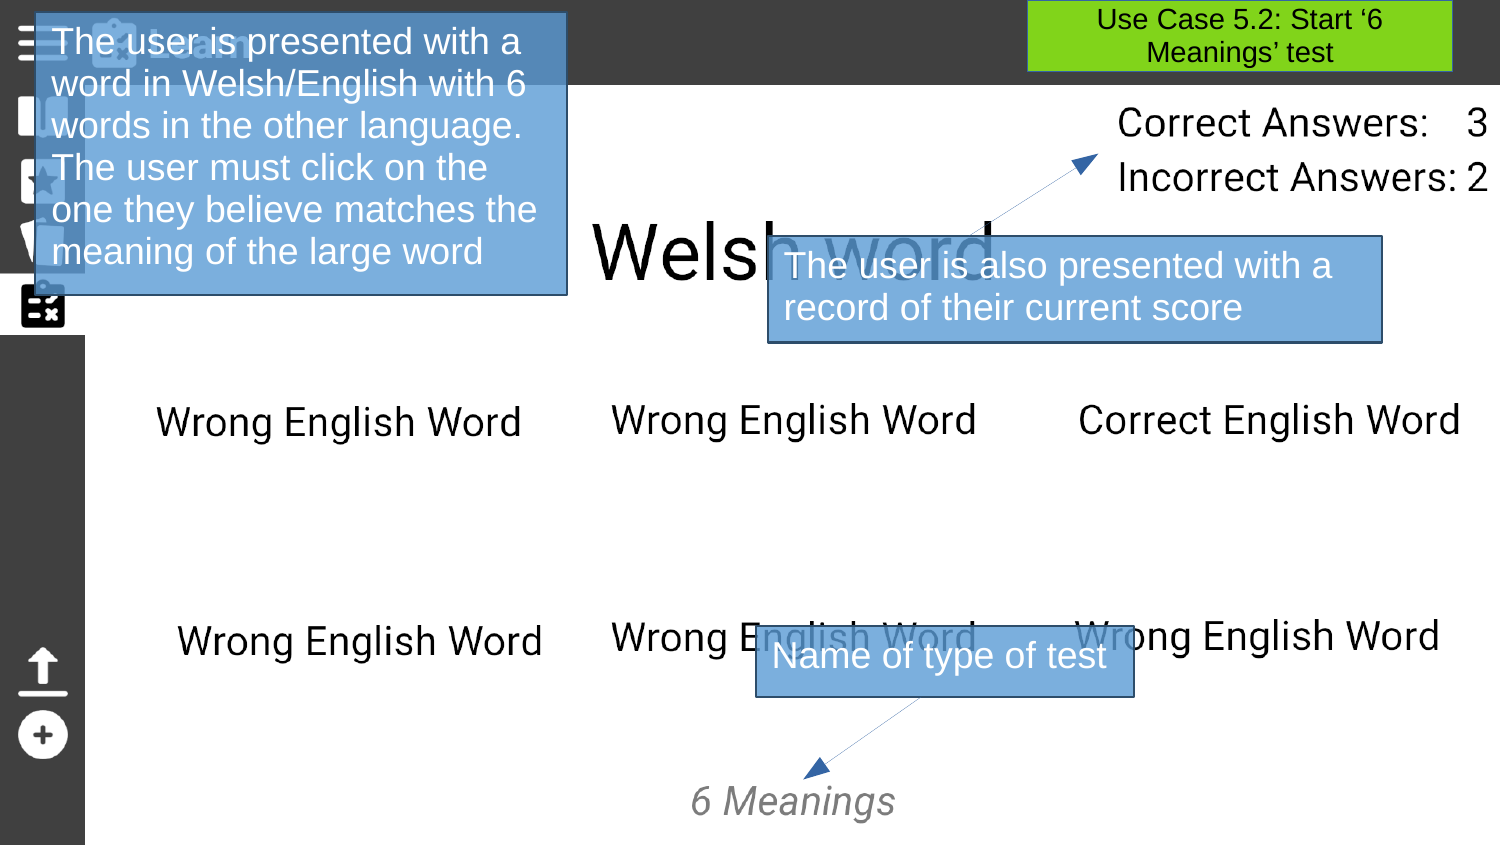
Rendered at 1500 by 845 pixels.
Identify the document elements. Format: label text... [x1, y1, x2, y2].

picture [0, 0, 1500, 845]
text_box Use Case 5.2: Start ‘6 Meanings’ test [1027, 0, 1453, 72]
text_box The user is also presented with a record of their current score [767, 236, 1382, 343]
text_box Name of type of test [755, 625, 1134, 697]
text_box The user is presented with a word in Welsh/English with 6 words in the other language. The user must click on the one they believe matches the meaning of the large word [35, 11, 568, 296]
